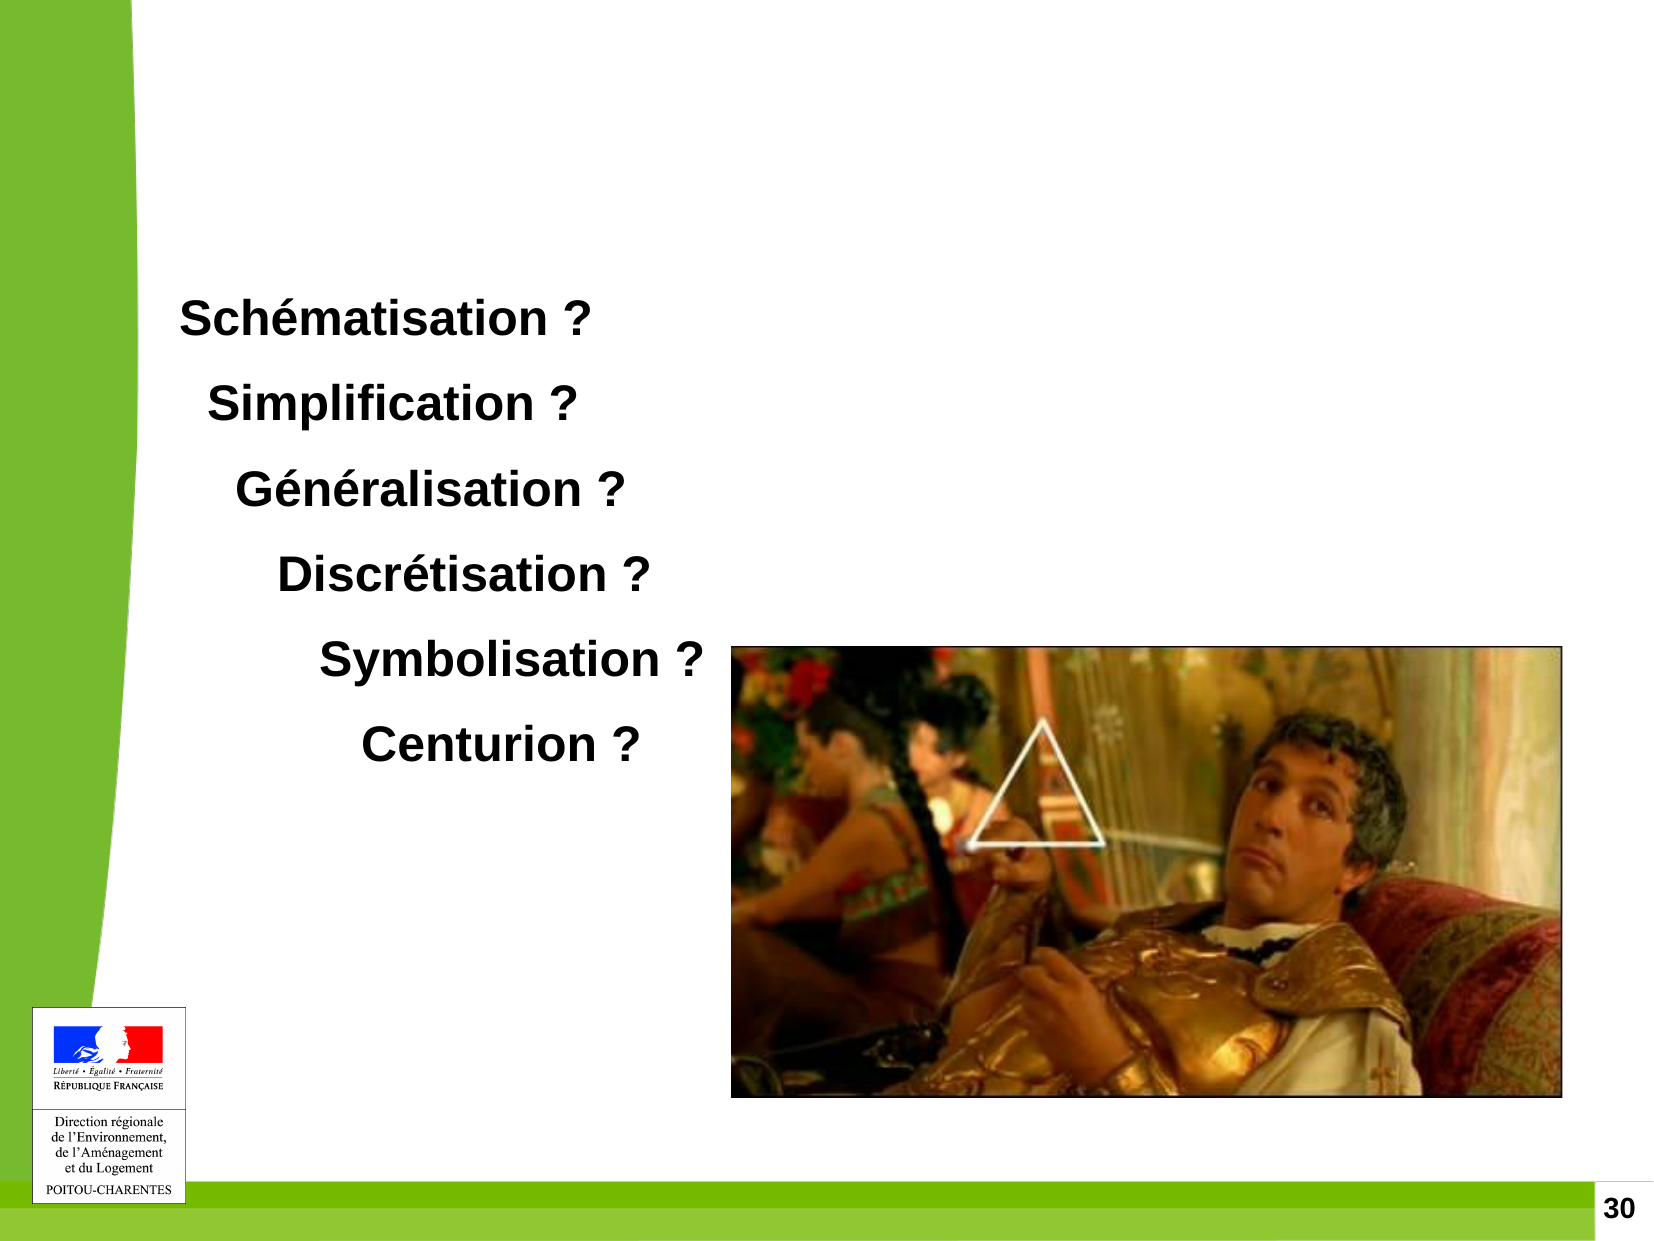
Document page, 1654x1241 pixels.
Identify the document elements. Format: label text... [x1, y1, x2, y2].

picture [0, 0, 1654, 1241]
list Schématisation ? Simplification ? Généralisation ? Discrétisation ? Symbolisation ? Centurion ? [179, 290, 1509, 1010]
